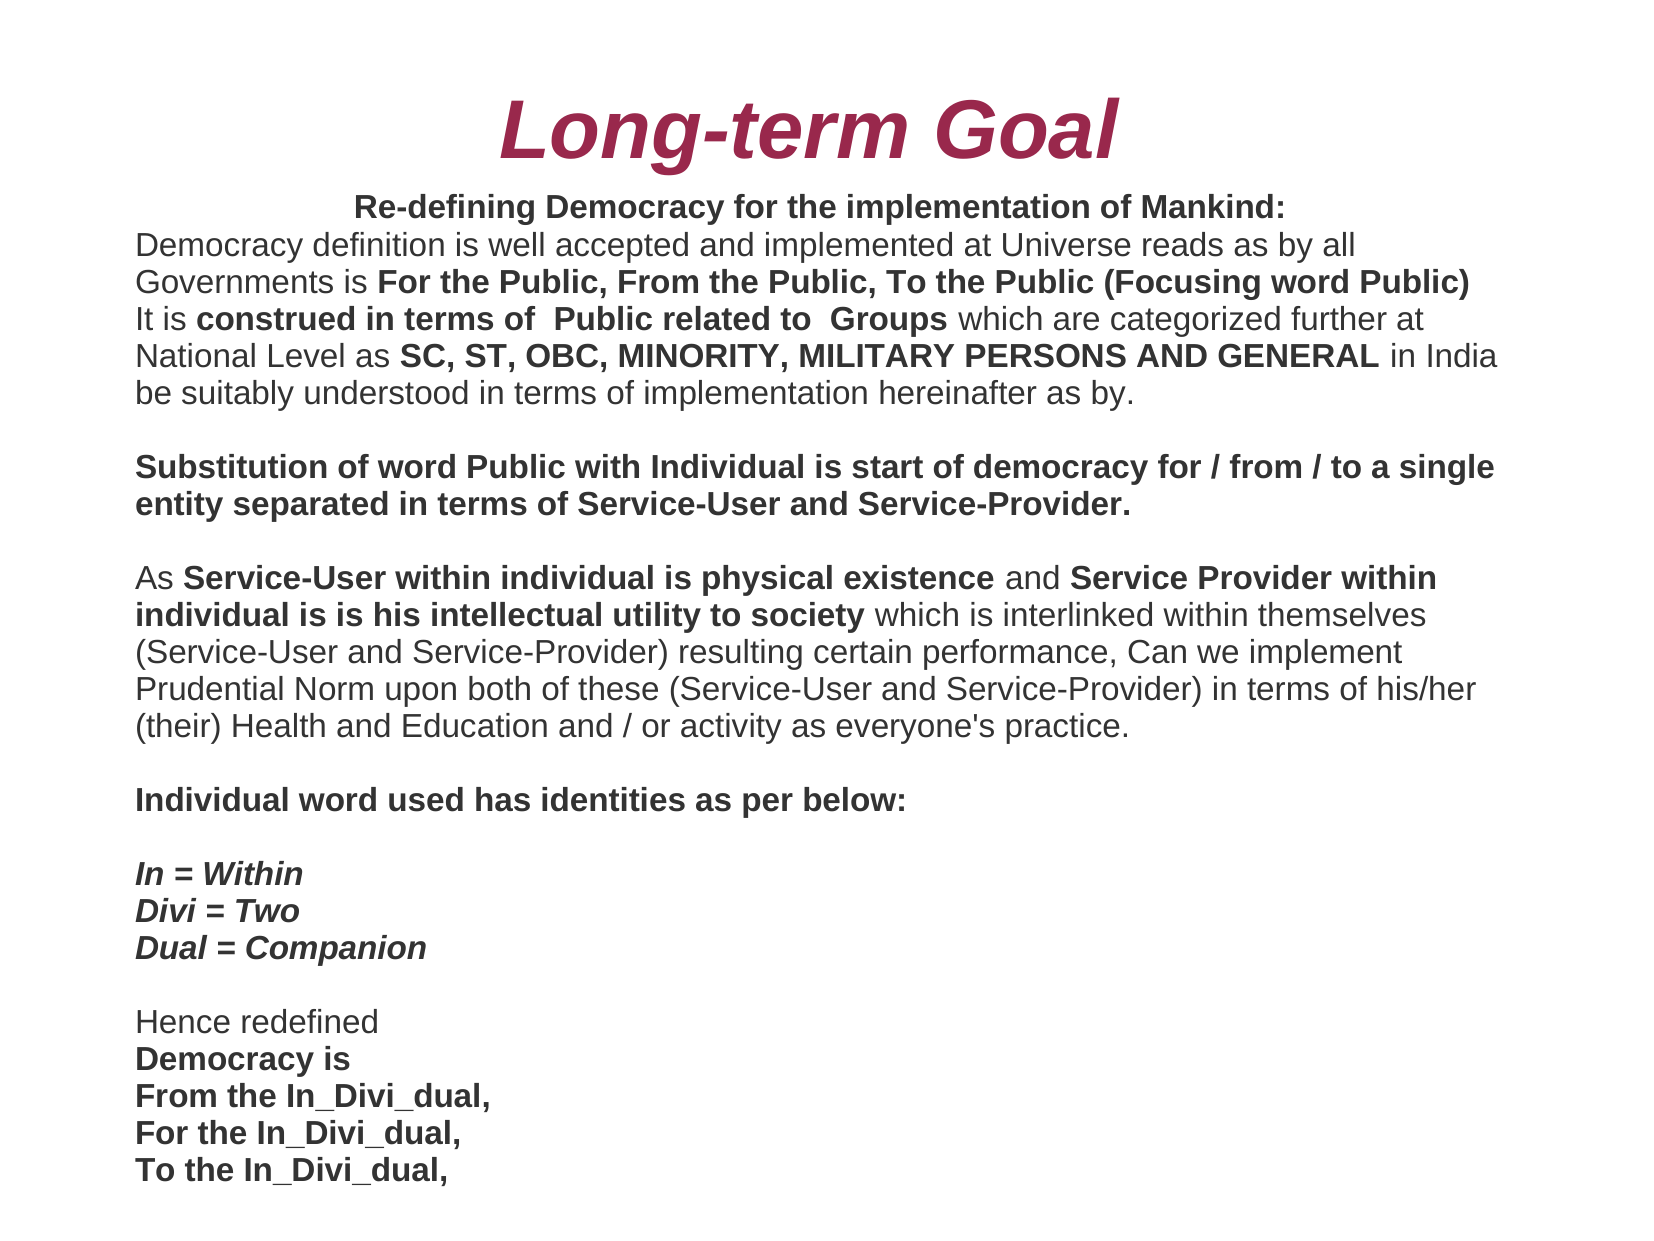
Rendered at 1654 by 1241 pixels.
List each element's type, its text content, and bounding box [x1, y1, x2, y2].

title Long-term Goal [82, 35, 1536, 225]
list Re-defining Democracy for the implementation of Mankind: Democracy definition is well accepted and implemented at Universe reads as by all Governments is For the Public, From the Public, To the Public (Focusing word Public) It is construed in terms of Public related to Groups which are categorized further at National Level as SC, ST, OBC, MINORITY, MILITARY PERSONS AND GENERAL in India be suitably understood in terms of implementation hereinafter as by. Substitution of word Public with Individual is start of democracy for / from / to a single entity separated in terms of Service-User and Service-Provider. As Service-User within individual is physical existence and Service Provider within individual is is his intellectual utility to society which is interlinked within themselves (Service-User and Service-Provider) resulting certain performance, Can we implement Prudential Norm upon both of these (Service-User and Service-Provider) in terms of his/her (their) Health and Education and / or activity as everyone's practice. Individual word used has identities as per below: In = Within Divi = Two Dual = Companion Hence redefined Democracy is From the In_Divi_dual, For the In_Divi_dual, To the In_Divi_dual, [134, 188, 1516, 1211]
